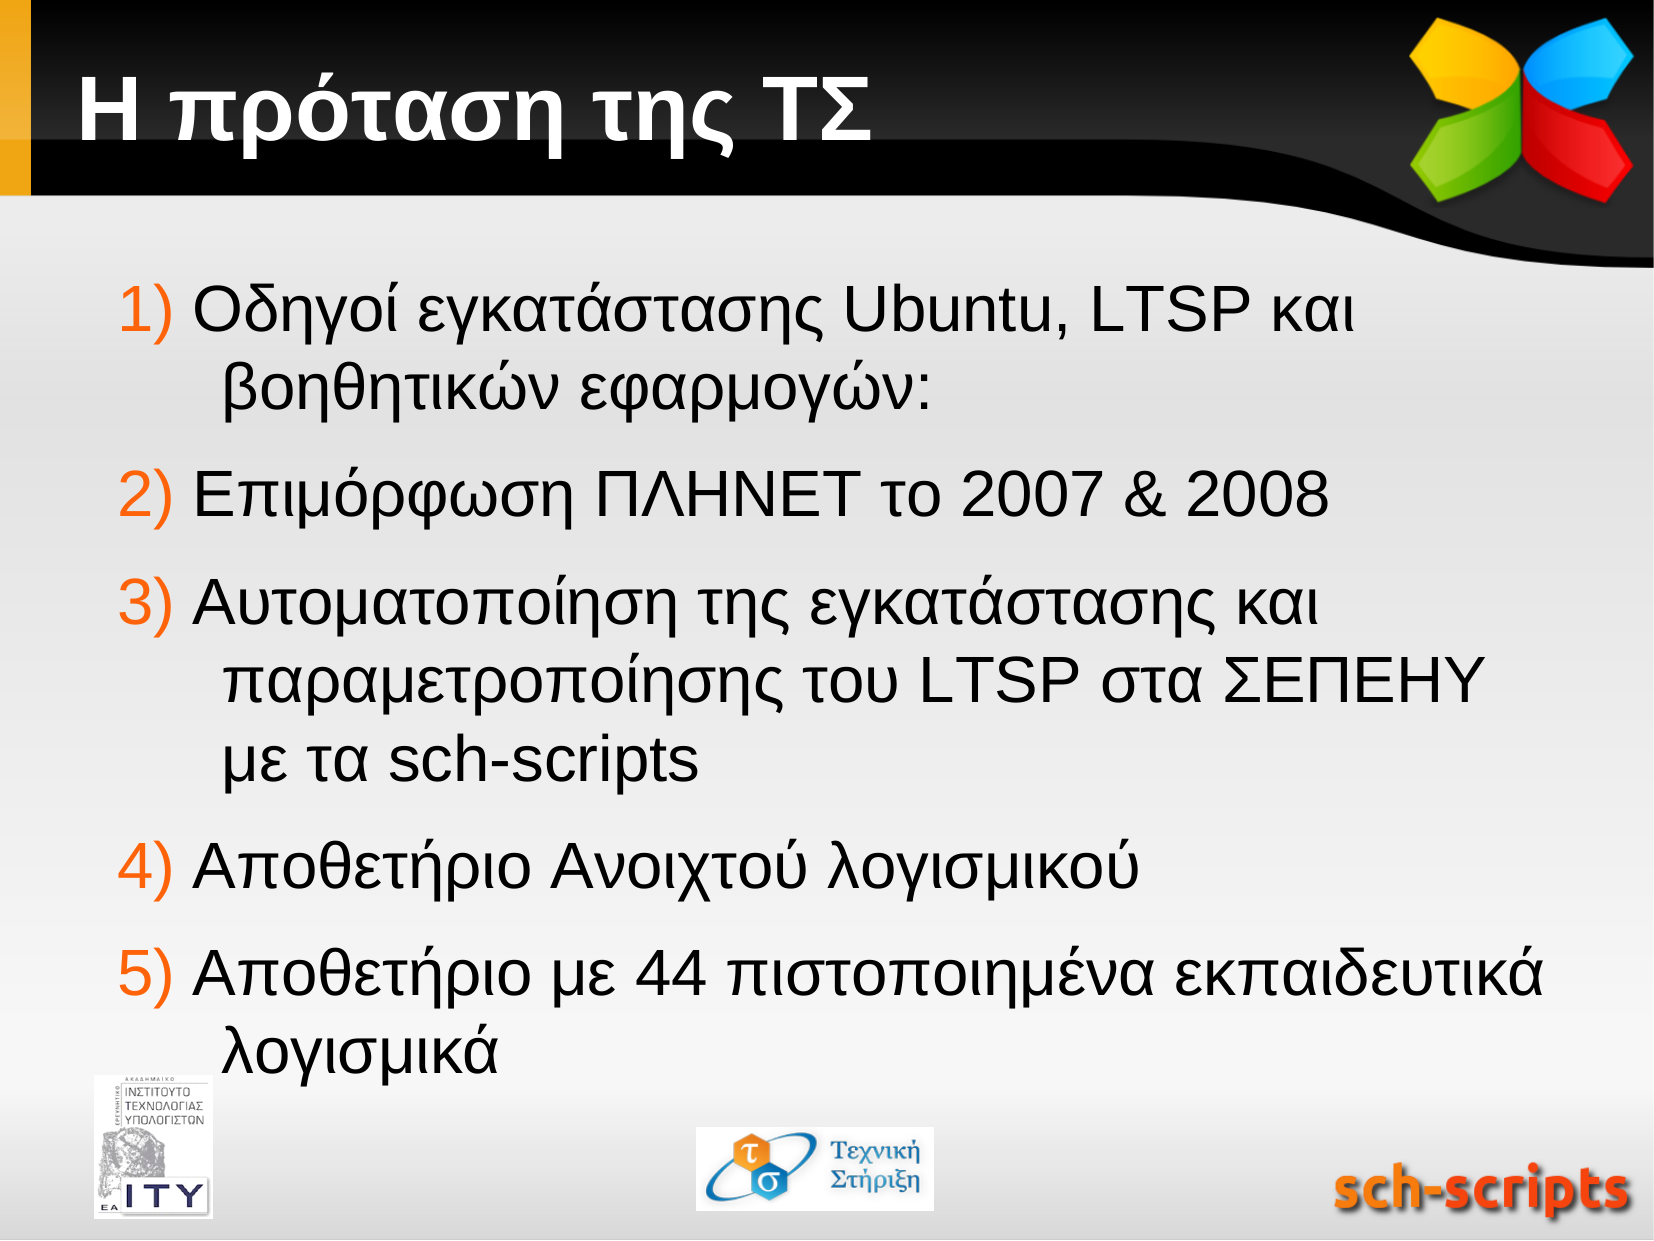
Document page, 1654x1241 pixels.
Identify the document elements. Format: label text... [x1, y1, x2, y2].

list Οδηγοί εγκατάστασης Ubuntu, LTSP και βοηθητικών εφαρμογών: Επιμόρφωση ΠΛΗΝΕΤ το 2007 & 2008 Αυτοματοποίηση της εγκατάστασης και παραμετροποίησης του LTSP στα ΣΕΠΕΗΥ με τα sch-scripts Αποθετήριο Ανοιχτού λογισμικού Αποθετήριο με 44 πιστοποιημένα εκπαιδευτικά λογισμικά [82, 265, 1571, 1094]
picture [0, 0, 1654, 1241]
title Η πρόταση της ΤΣ [76, 7, 1565, 200]
